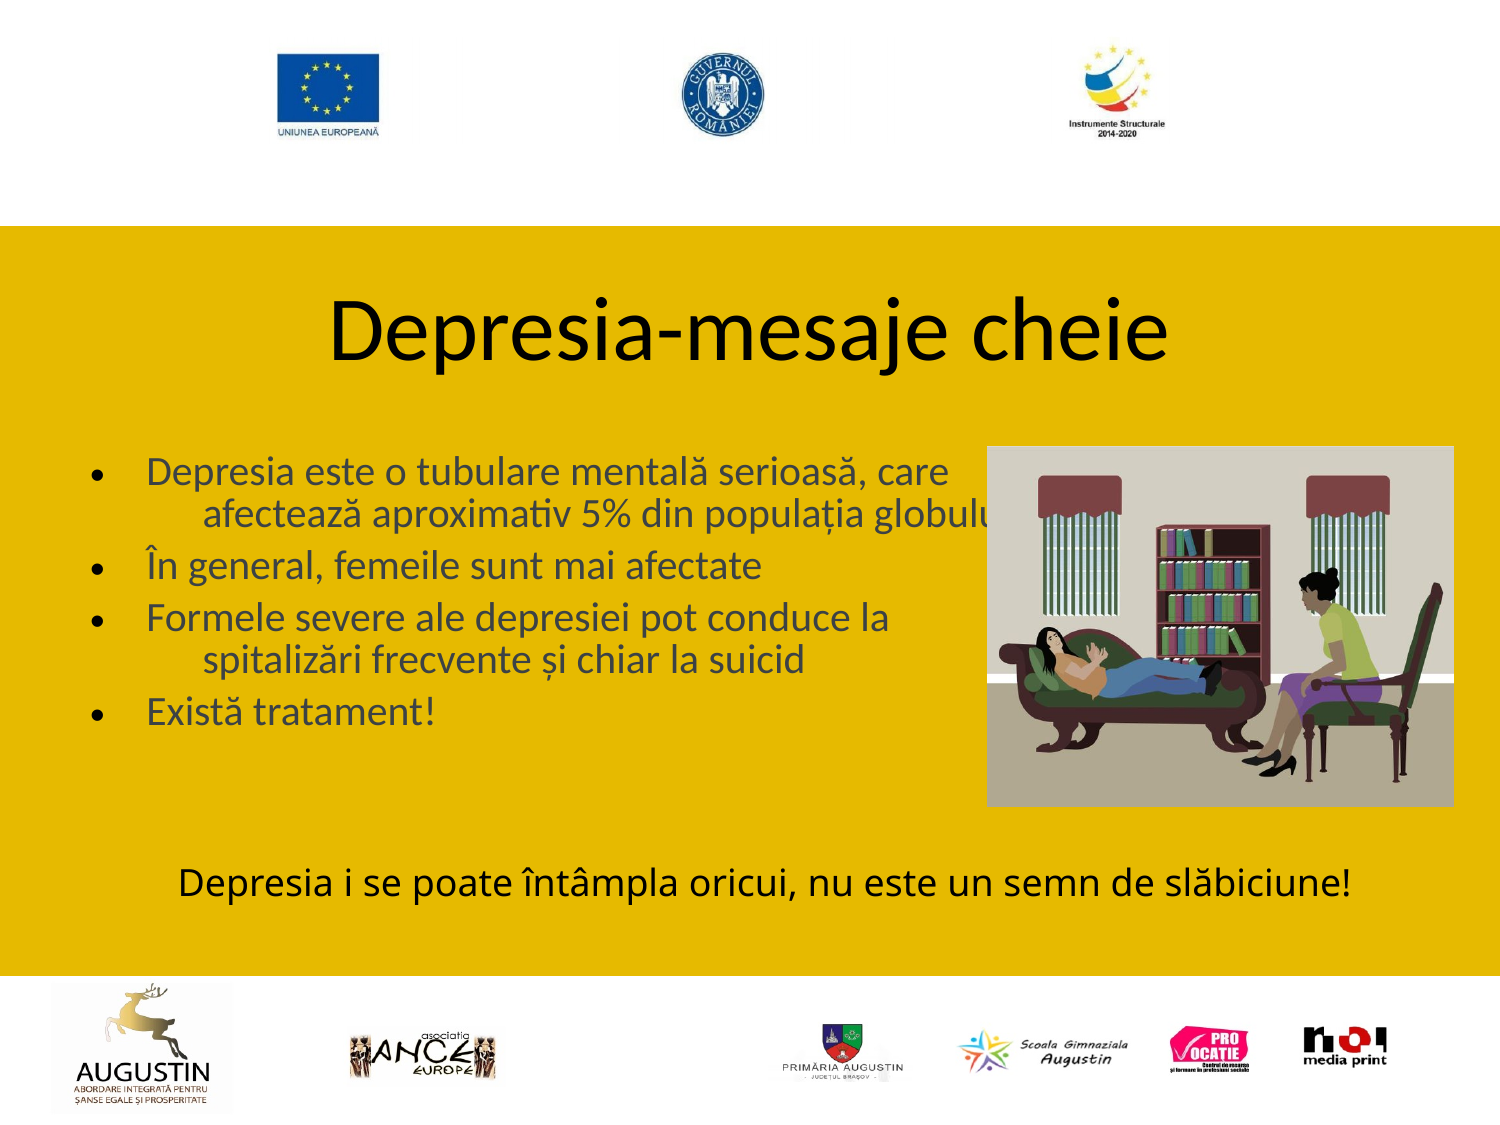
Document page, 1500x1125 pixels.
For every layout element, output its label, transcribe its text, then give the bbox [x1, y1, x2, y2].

picture [987, 446, 1454, 807]
title Depresia-mesaje cheie [75, 243, 1426, 432]
text_box Depresia i se poate întâmpla oricui, nu este un semn de slăbiciune! [162, 851, 1438, 912]
list Depresia este o tubulare mentală serioasă, care afectează aproximativ 5% din populația globului În general, femeile sunt mai afectate Formele severe ale depresiei pot conduce la spitalizări frecvente și chiar la suicid Există tratament! [75, 446, 987, 806]
